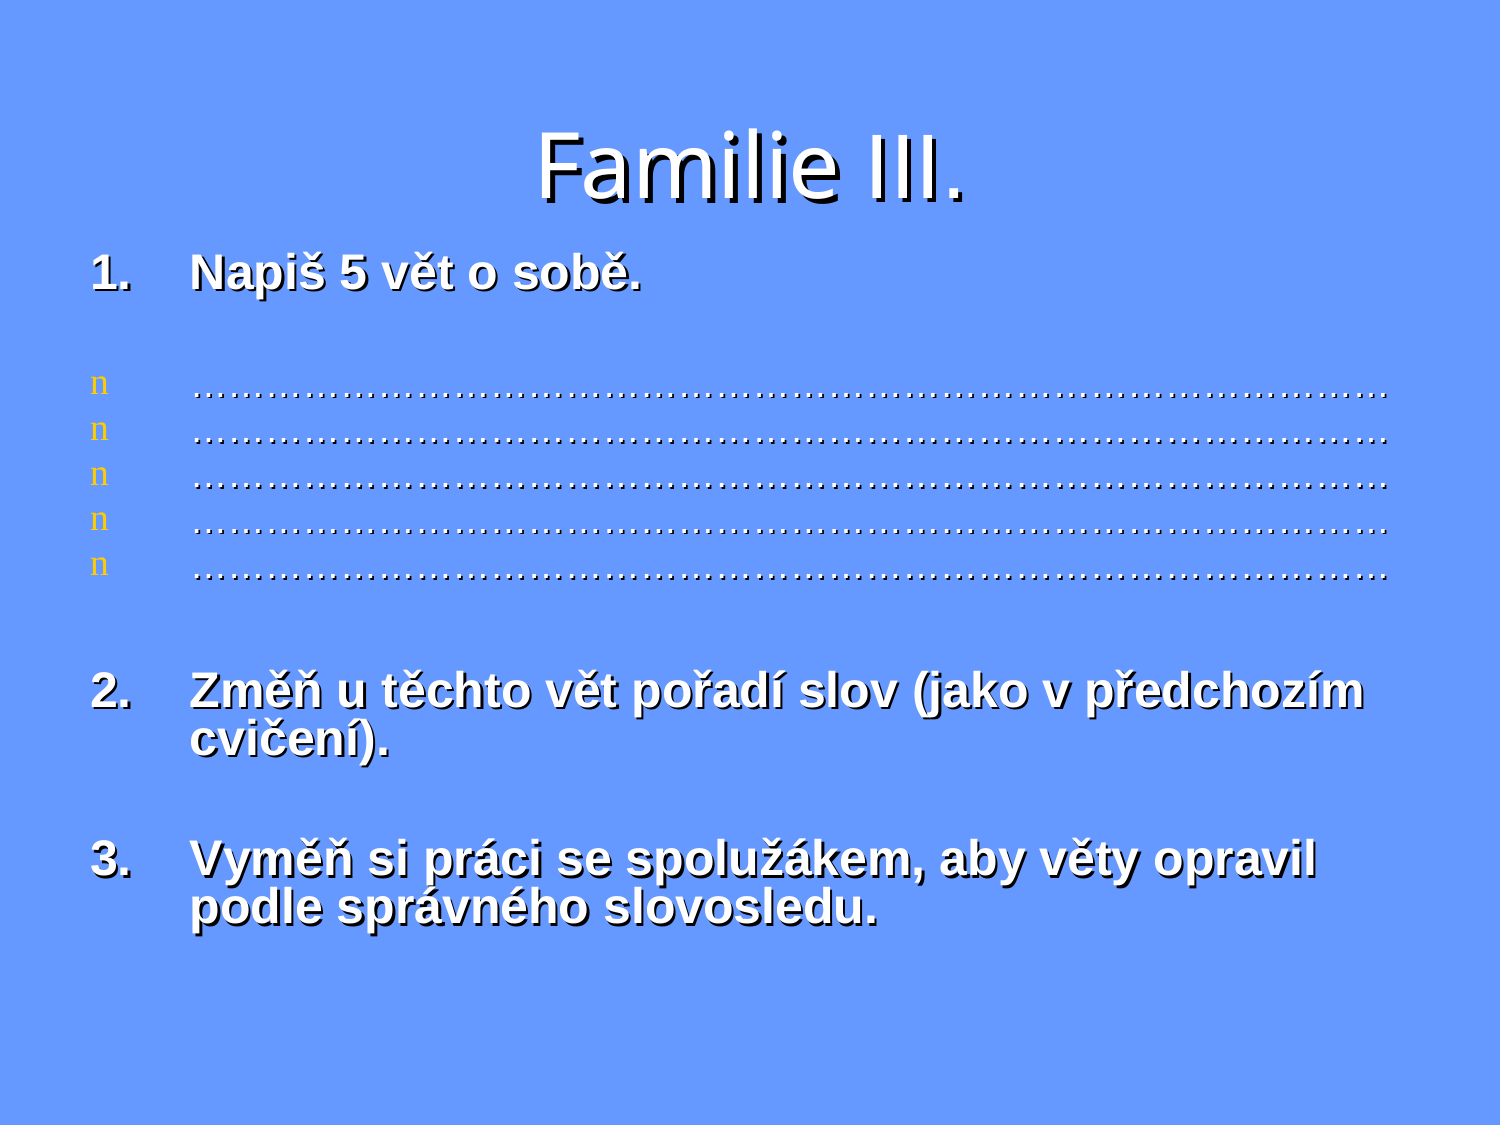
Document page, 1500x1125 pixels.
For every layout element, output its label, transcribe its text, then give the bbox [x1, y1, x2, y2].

list 1. Napiš 5 vět o sobě. …………………………………………………………………………………… …………………………………………………………………………………… …………………………………………………………………………………… …………………………………………………………………………………… …………………………………………………………………………………… 2. Změň u těchto vět pořadí slov (jako v předchozím cvičení). 3. Vyměň si práci se spolužákem, aby věty opravil podle správného slovosledu. [75, 243, 1426, 1071]
title Familie III. [75, 47, 1426, 243]
